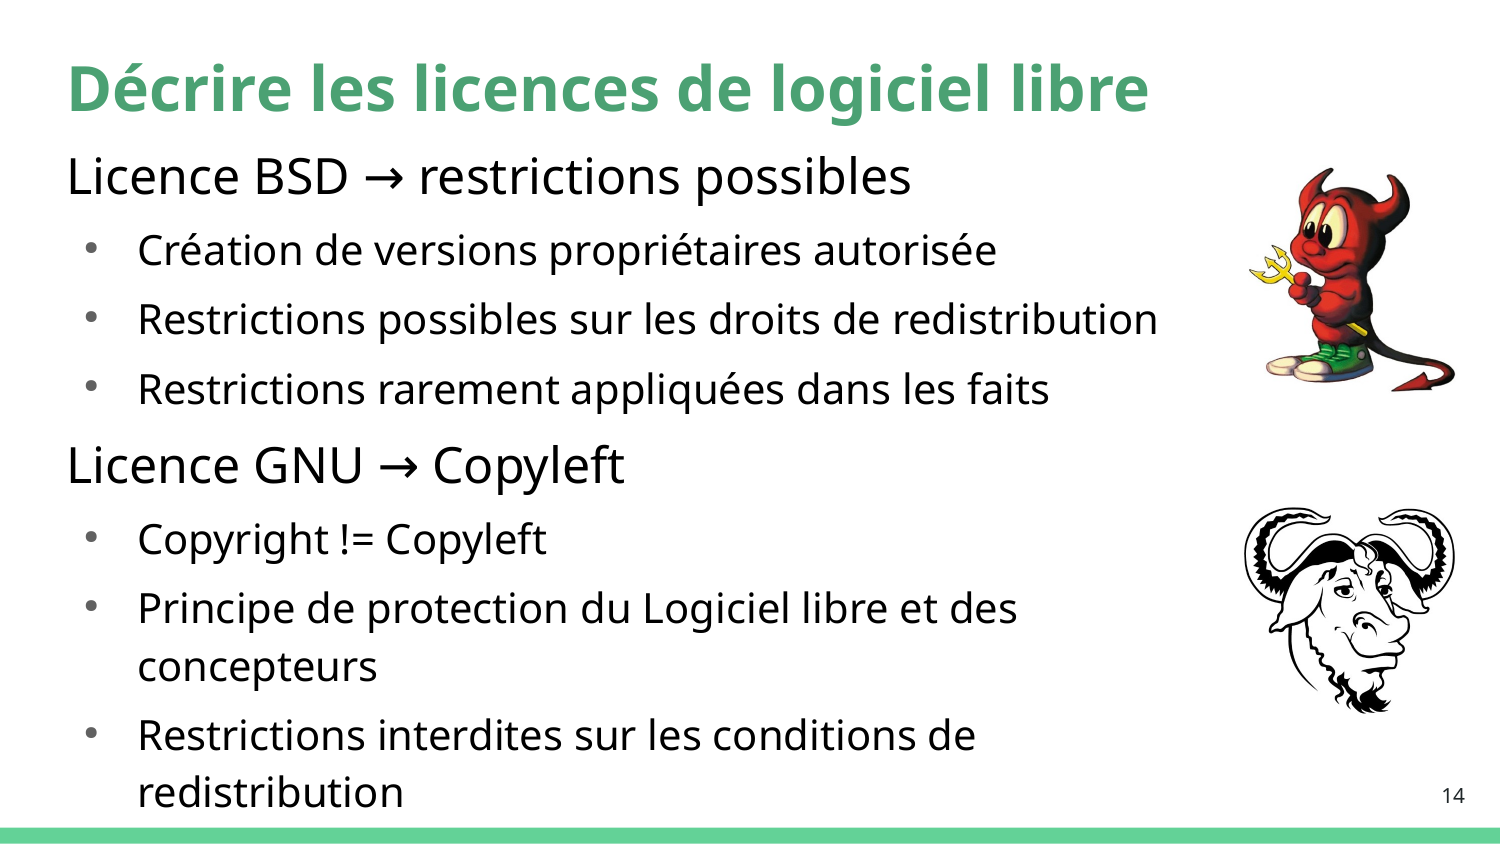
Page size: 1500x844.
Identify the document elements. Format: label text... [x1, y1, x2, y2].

title Décrire les licences de logiciel libre [51, 23, 1449, 117]
picture [1240, 165, 1459, 397]
picture [1240, 501, 1459, 719]
text_box <numéro> [1389, 764, 1480, 830]
list Licence BSD → restrictions possibles Création de versions propriétaires autorisée Restrictions possibles sur les droits de redistribution Restrictions rarement appliquées dans les faits Licence GNU → Copyleft Copyright != Copyleft Principe de protection du Logiciel libre et des concepteurs Restrictions interdites sur les conditions de redistribution [51, 120, 1241, 827]
